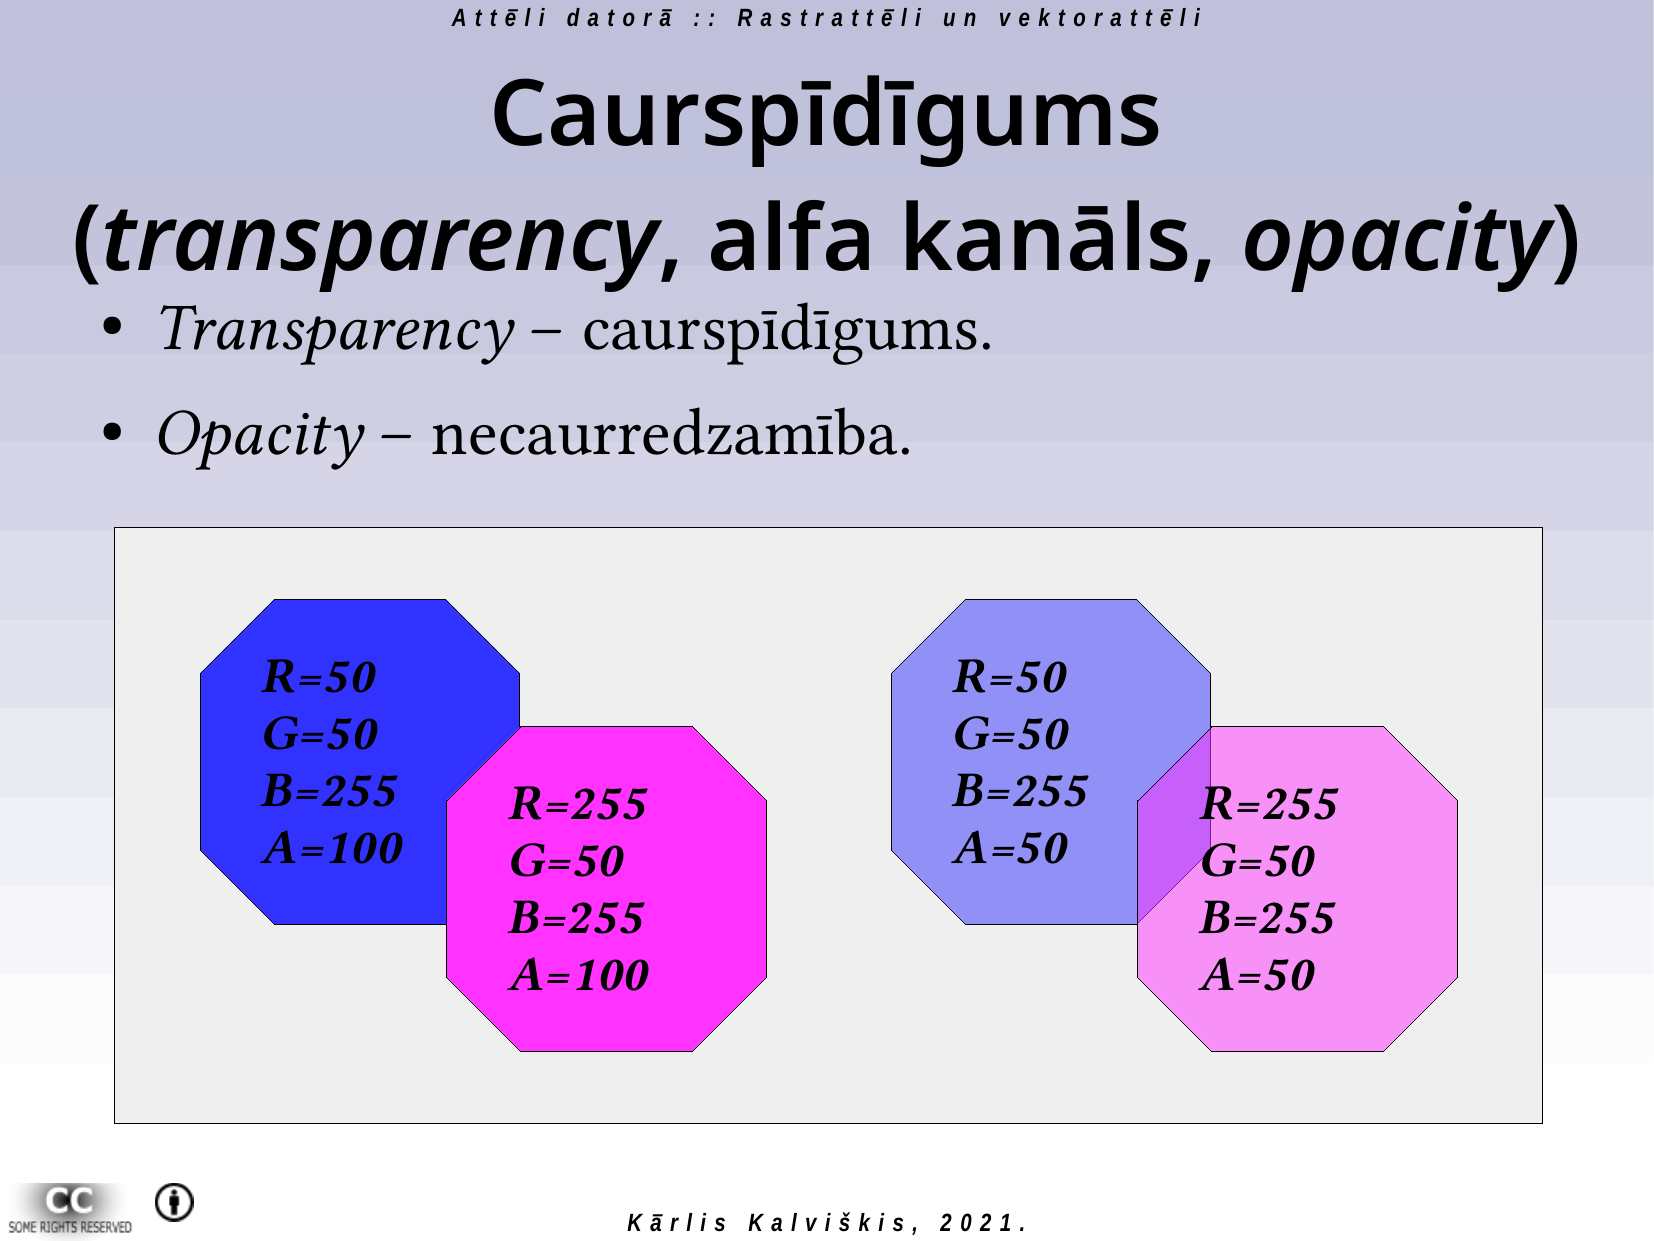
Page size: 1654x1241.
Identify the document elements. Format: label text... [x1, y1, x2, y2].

text_box R=255 G=50 B=255 A=100 [446, 726, 767, 1052]
text_box [114, 1113, 1543, 1124]
title Caurspīdīgums (transparency, alfa kanāls, opacity) [29, 49, 1625, 296]
list Transparency – caurspīdīgums. Opacity – necaurredzamība. [82, 289, 1571, 1113]
text_box R=50 G=50 B=255 A=50 [891, 599, 1211, 925]
text_box R=50 G=50 B=255 A=100 [200, 599, 520, 925]
picture [0, 0, 1654, 1241]
text_box R=255 G=50 B=255 A=50 [1137, 726, 1458, 1052]
